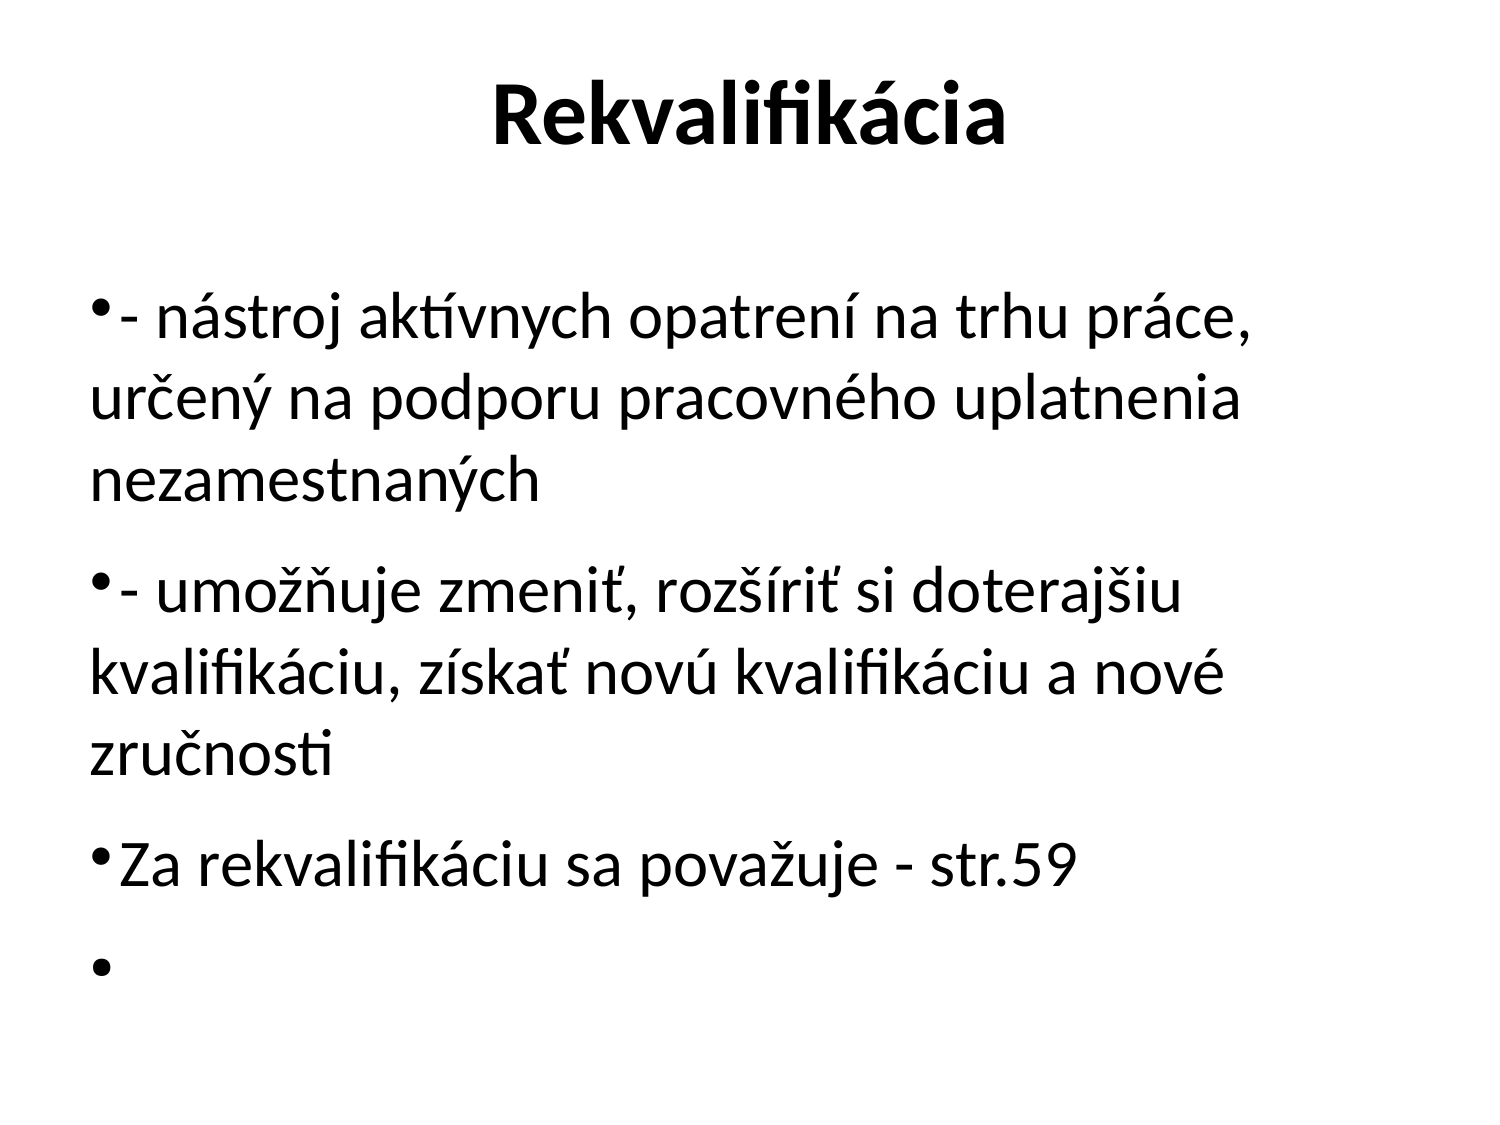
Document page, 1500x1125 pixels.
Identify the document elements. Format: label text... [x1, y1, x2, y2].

title Rekvalifikácia [75, 45, 1425, 233]
list - nástroj aktívnych opatrení na trhu práce, určený na podporu pracovného uplatnenia nezamestnaných - umožňuje zmeniť, rozšíriť si doterajšiu kvalifikáciu, získať novú kvalifikáciu a nové zručnosti Za rekvalifikáciu sa považuje - str.59 [75, 262, 1425, 1005]
